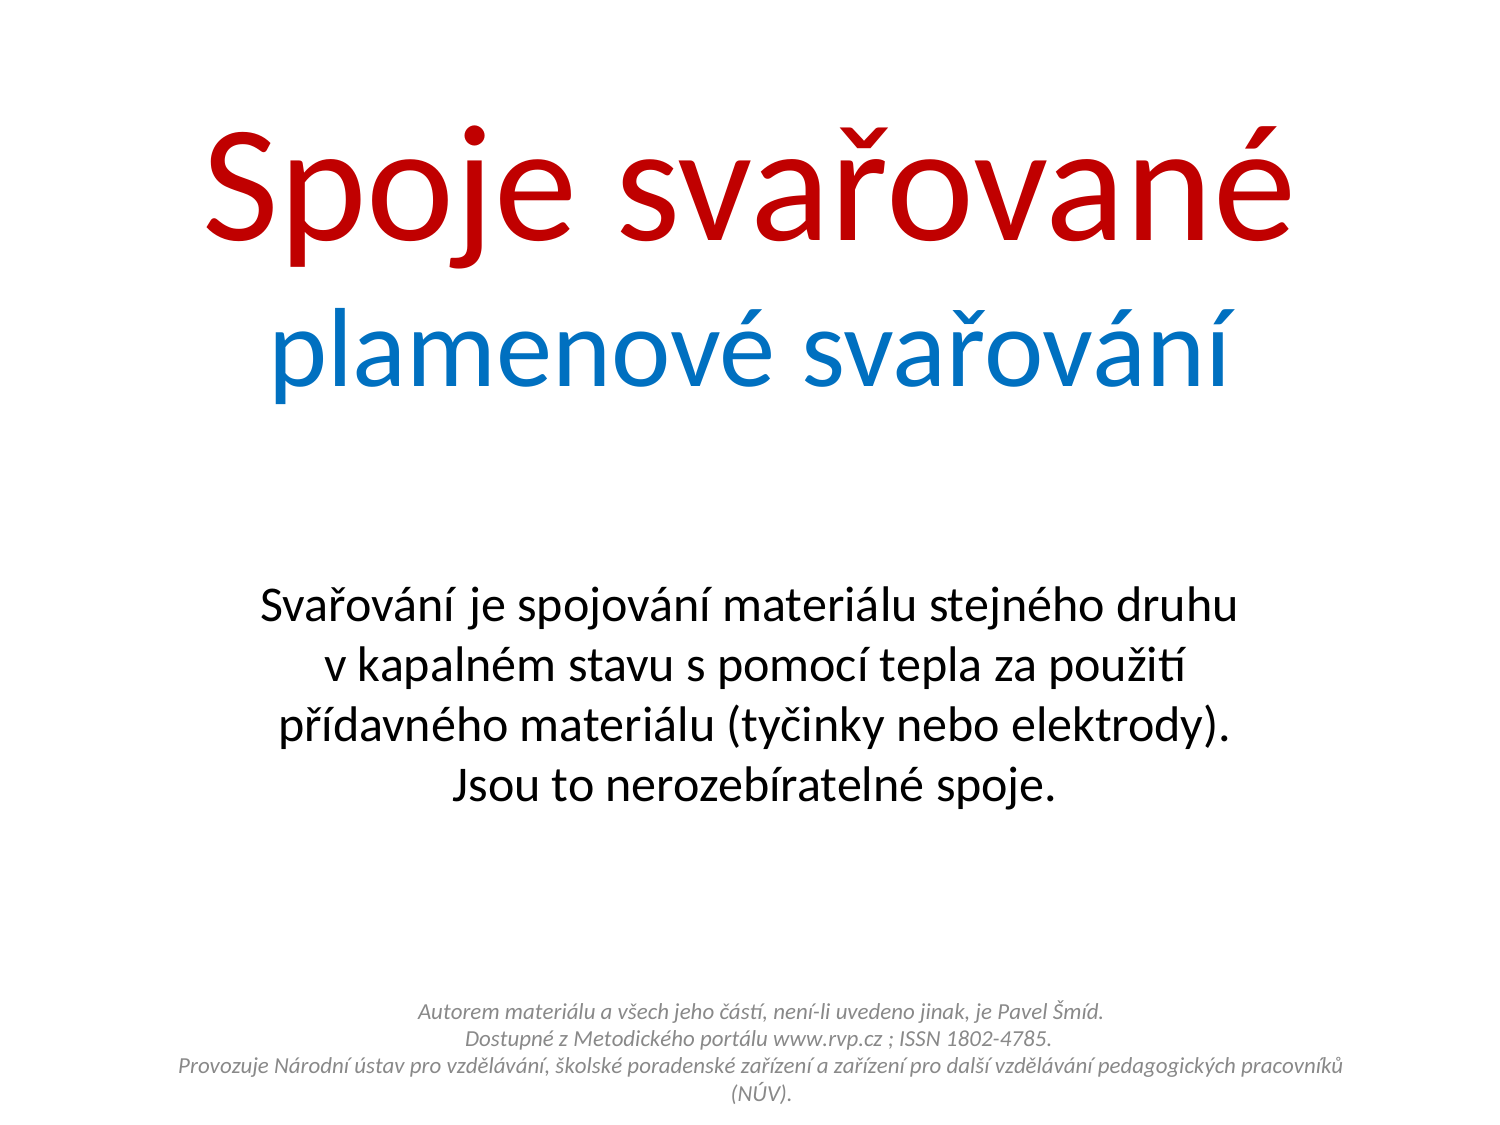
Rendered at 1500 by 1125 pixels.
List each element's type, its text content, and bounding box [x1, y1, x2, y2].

title Spoje svařované plamenové svařování [112, 65, 1388, 551]
text_box Autorem materiálu a všech jeho částí, není-li uvedeno jinak, je Pavel Šmíd. Dostupné z Metodického portálu www.rvp.cz ; ISSN 1802-4785. Provozuje Národní ústav pro vzdělávání, školské poradenské zařízení a zařízení pro další vzdělávání pedagogických pracovníků (NÚV). [147, 1034, 1377, 1095]
text_box Svařování je spojování materiálu stejného druhu v kapalném stavu s pomocí tepla za použití přídavného materiálu (tyčinky nebo elektrody). Jsou to nerozebíratelné spoje. [230, 491, 1281, 878]
